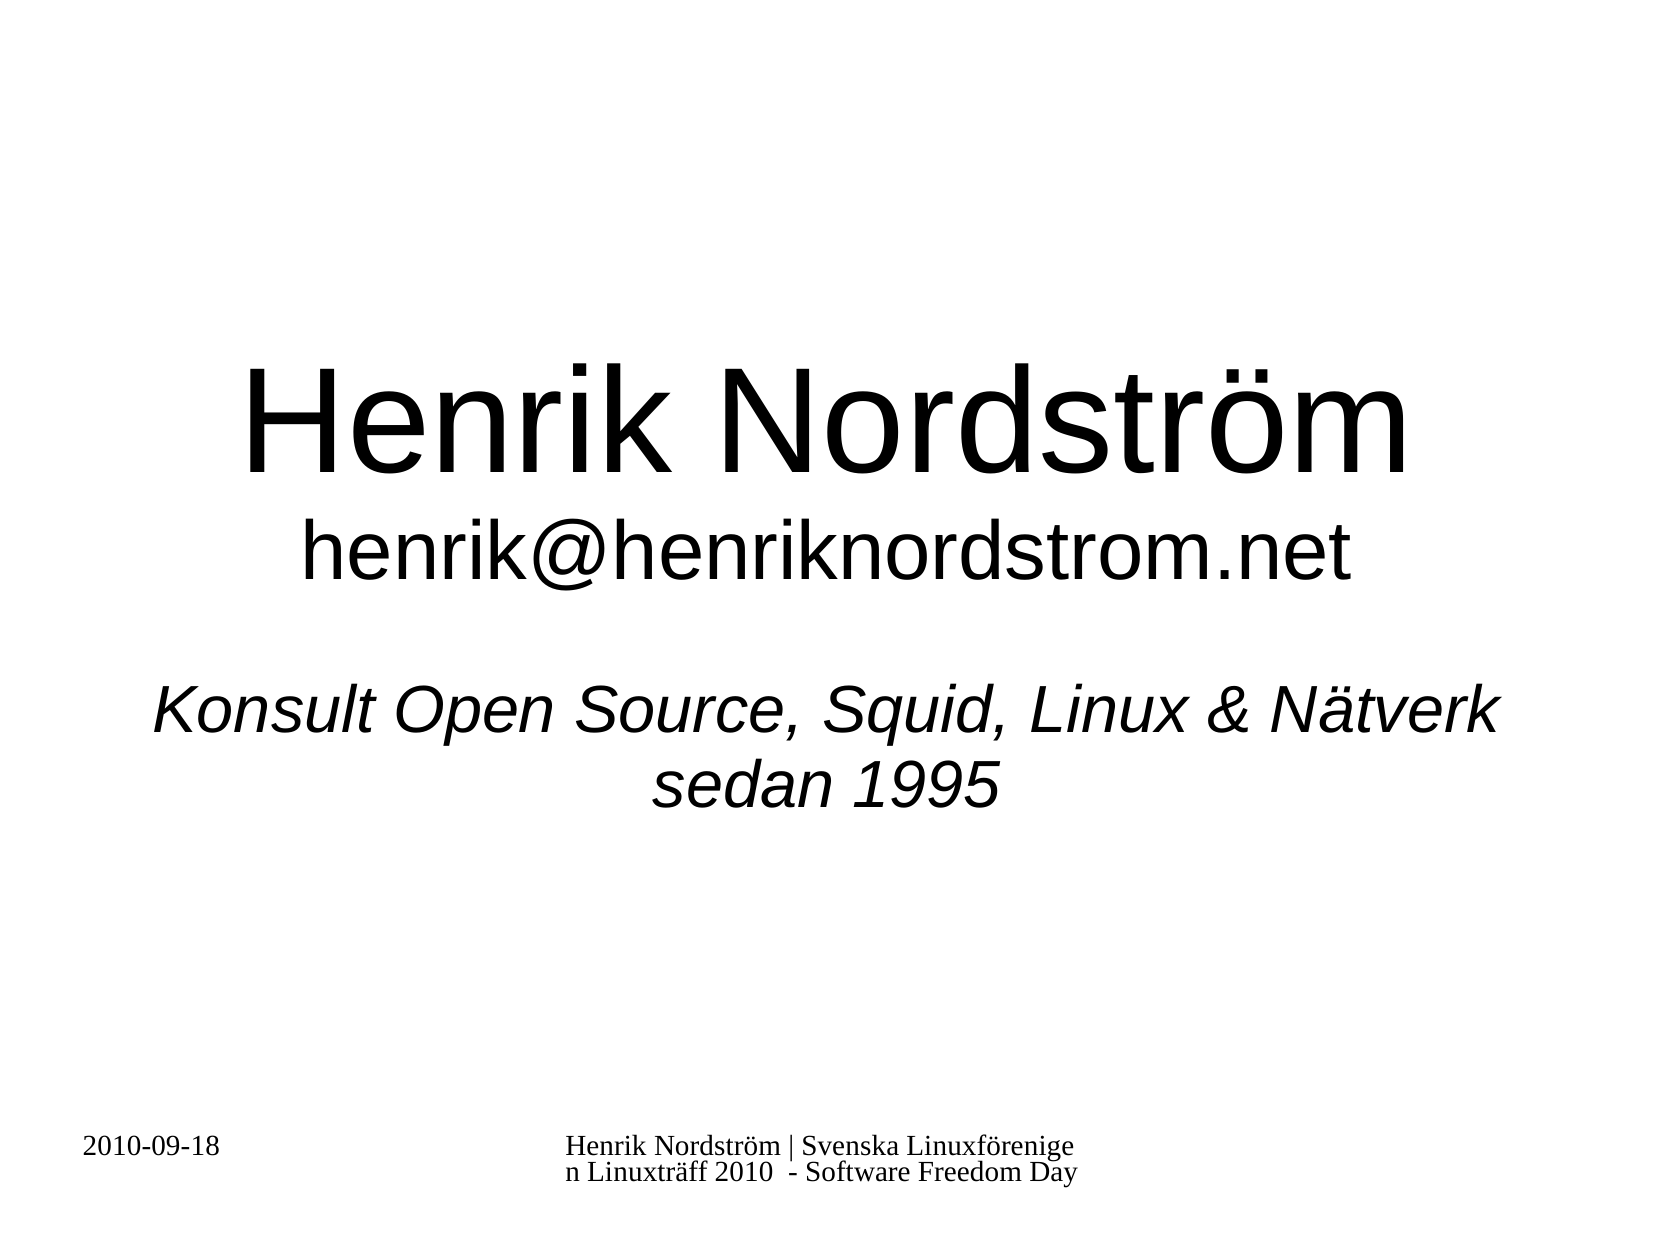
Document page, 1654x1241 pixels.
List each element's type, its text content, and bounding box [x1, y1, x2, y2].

subtitle Henrik Nordström henrik@henriknordstrom.net Konsult Open Source, Squid, Linux & Nätverk sedan 1995 [82, 56, 1571, 1102]
